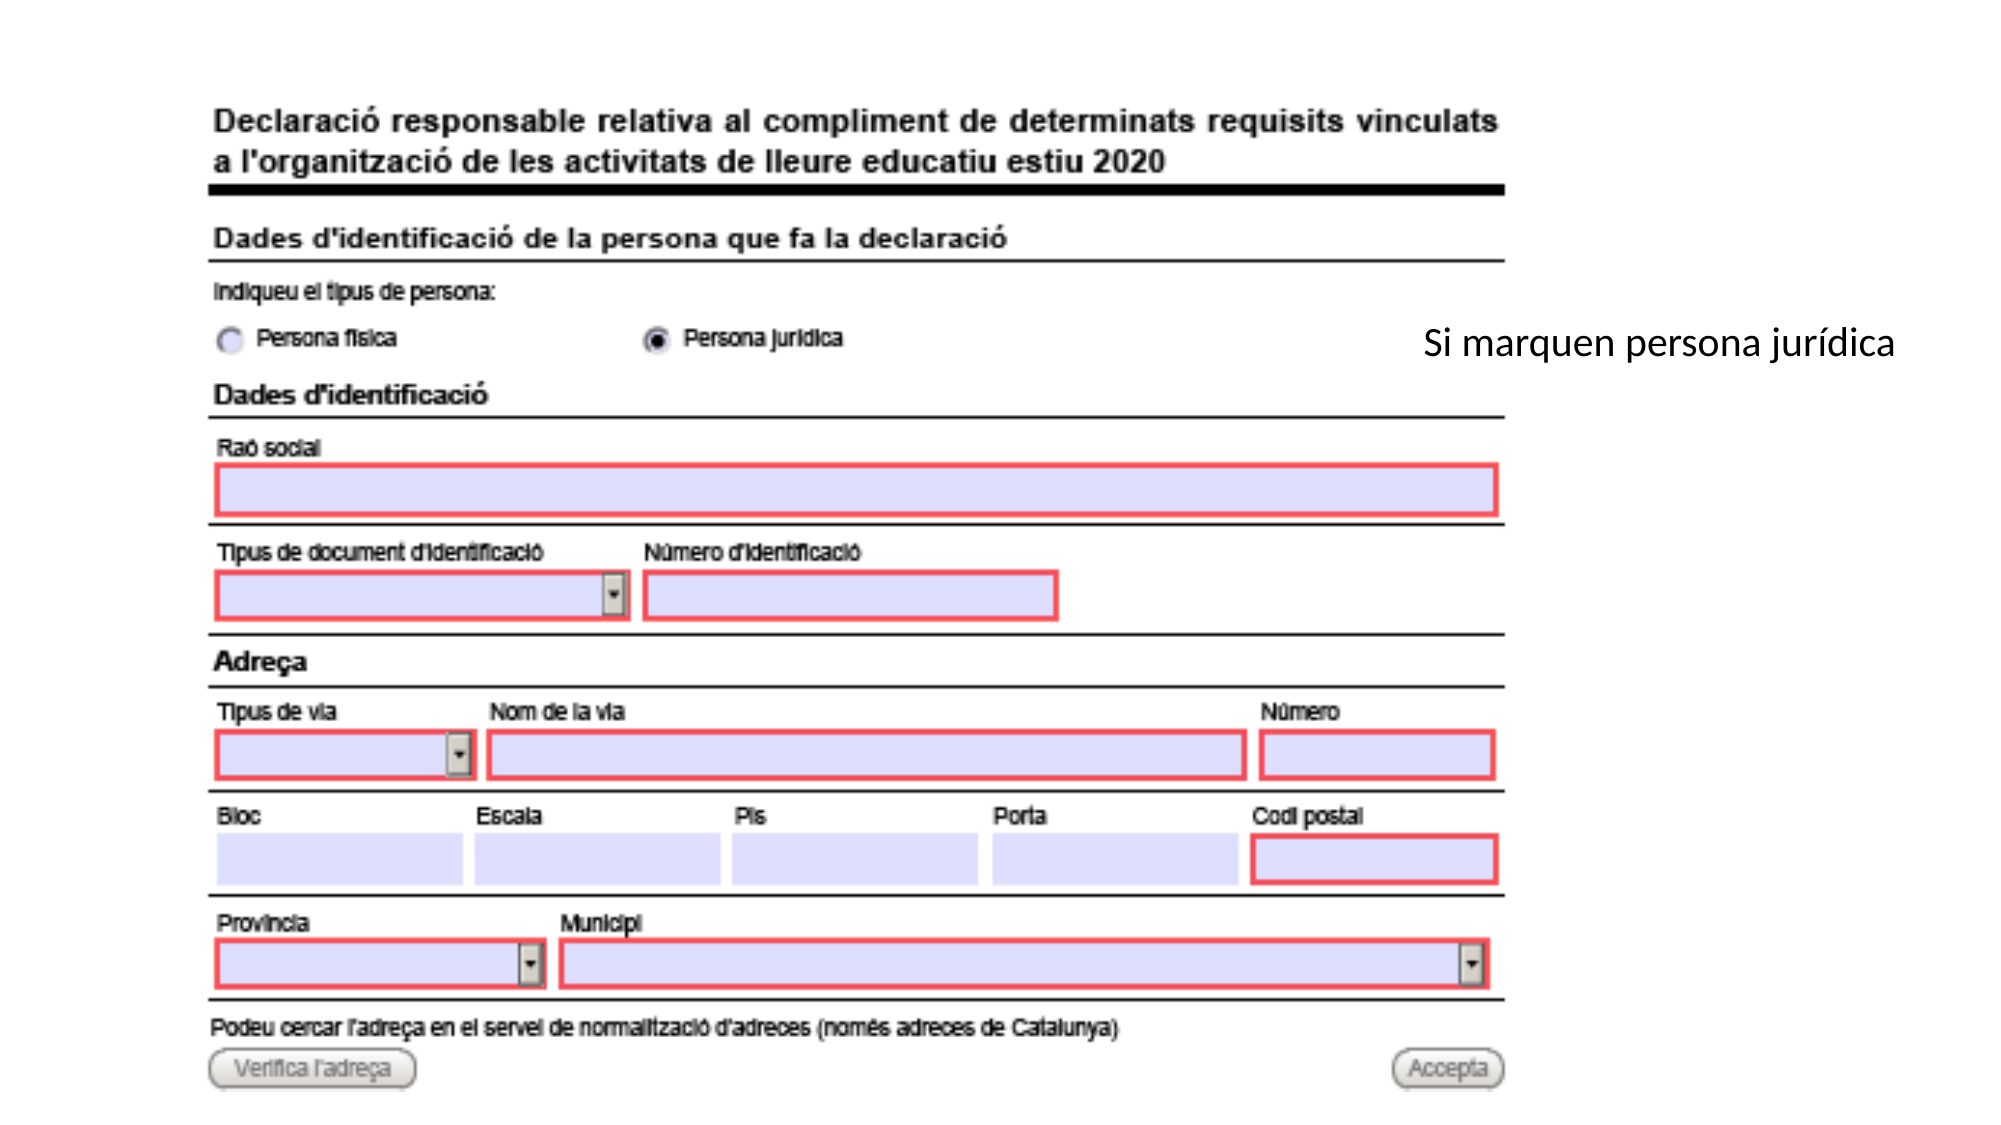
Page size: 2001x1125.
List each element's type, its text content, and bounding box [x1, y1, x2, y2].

text_box Si marquen persona jurídica [1408, 307, 1912, 372]
picture [163, 72, 1526, 1092]
